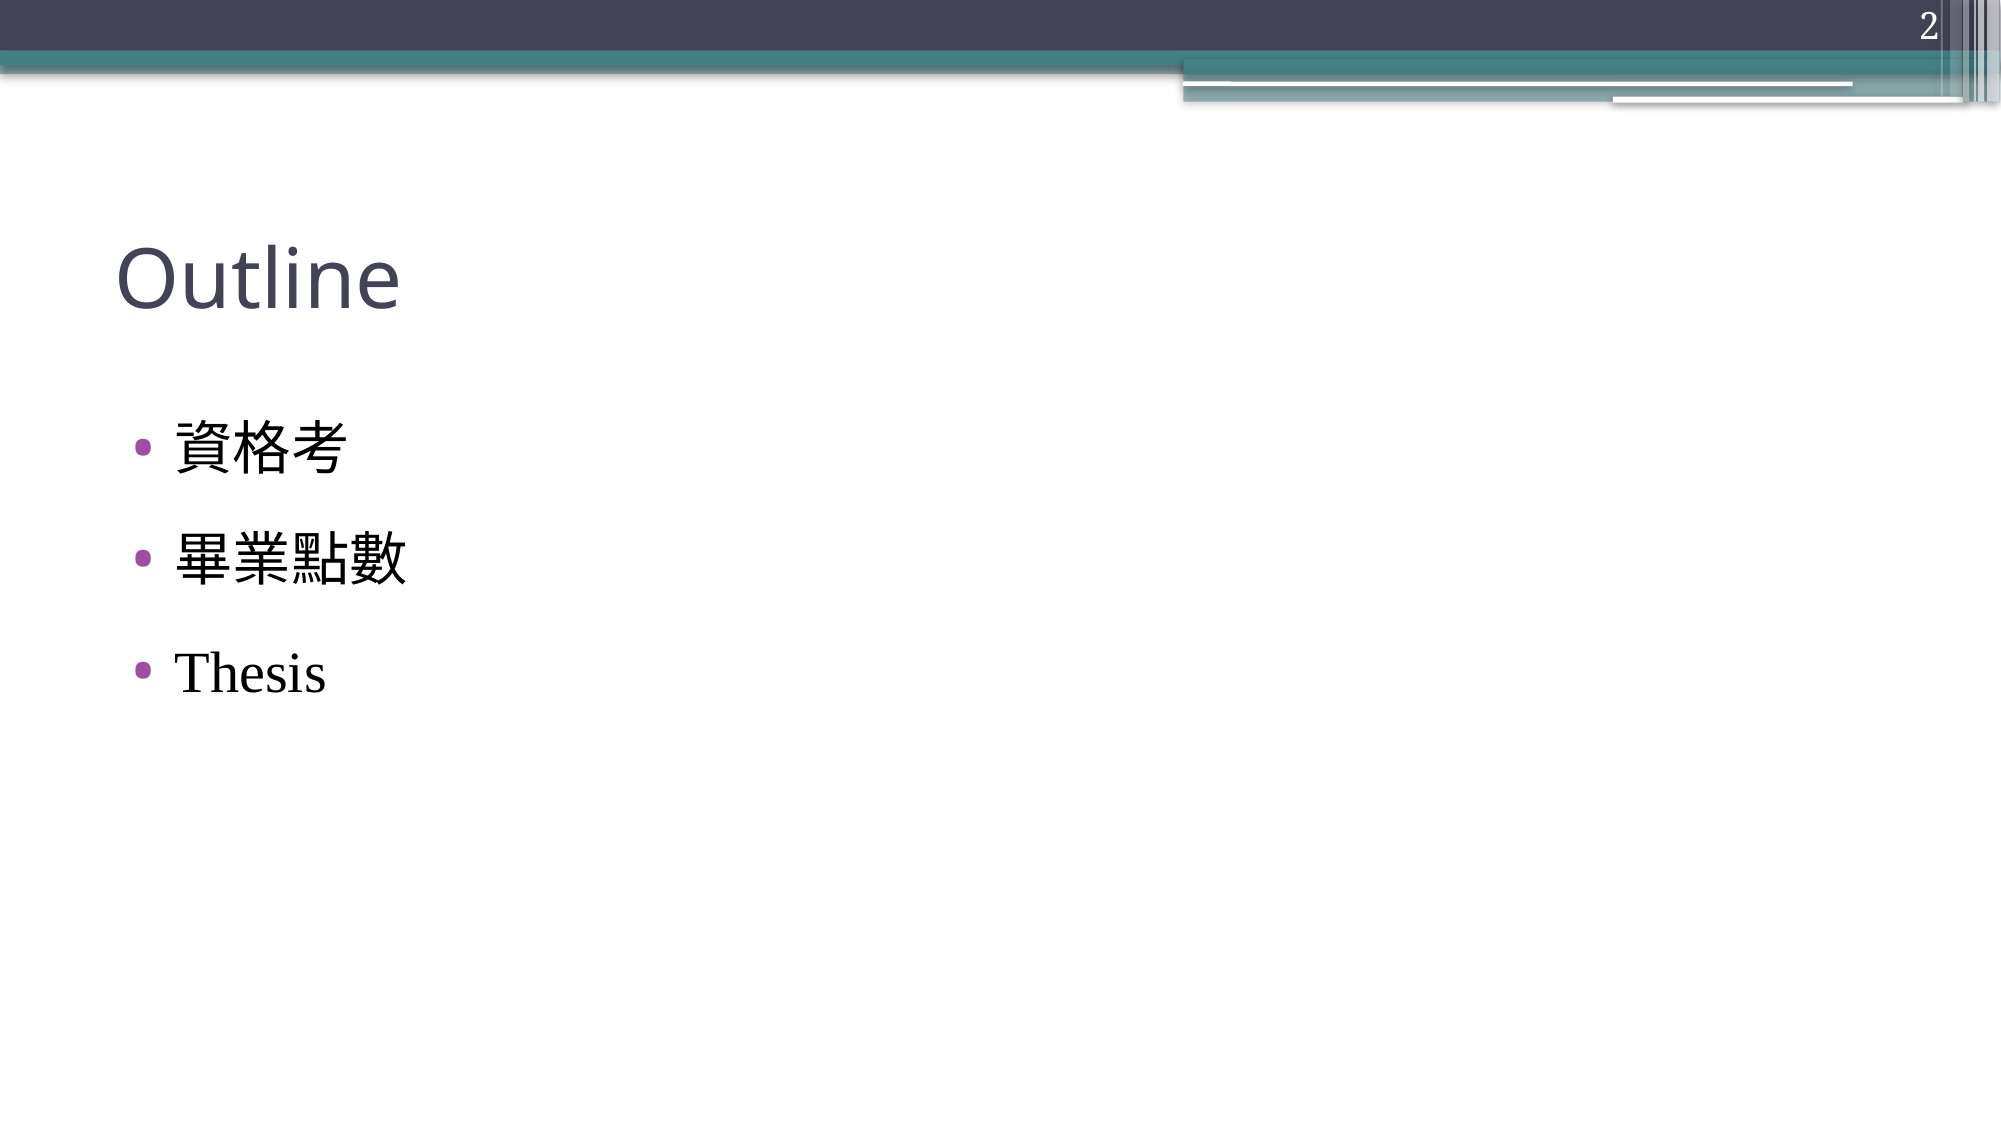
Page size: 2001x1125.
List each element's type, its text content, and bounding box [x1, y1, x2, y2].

title Outline [99, 187, 1900, 363]
list 資格考 畢業點數 Thesis [99, 368, 1900, 1079]
